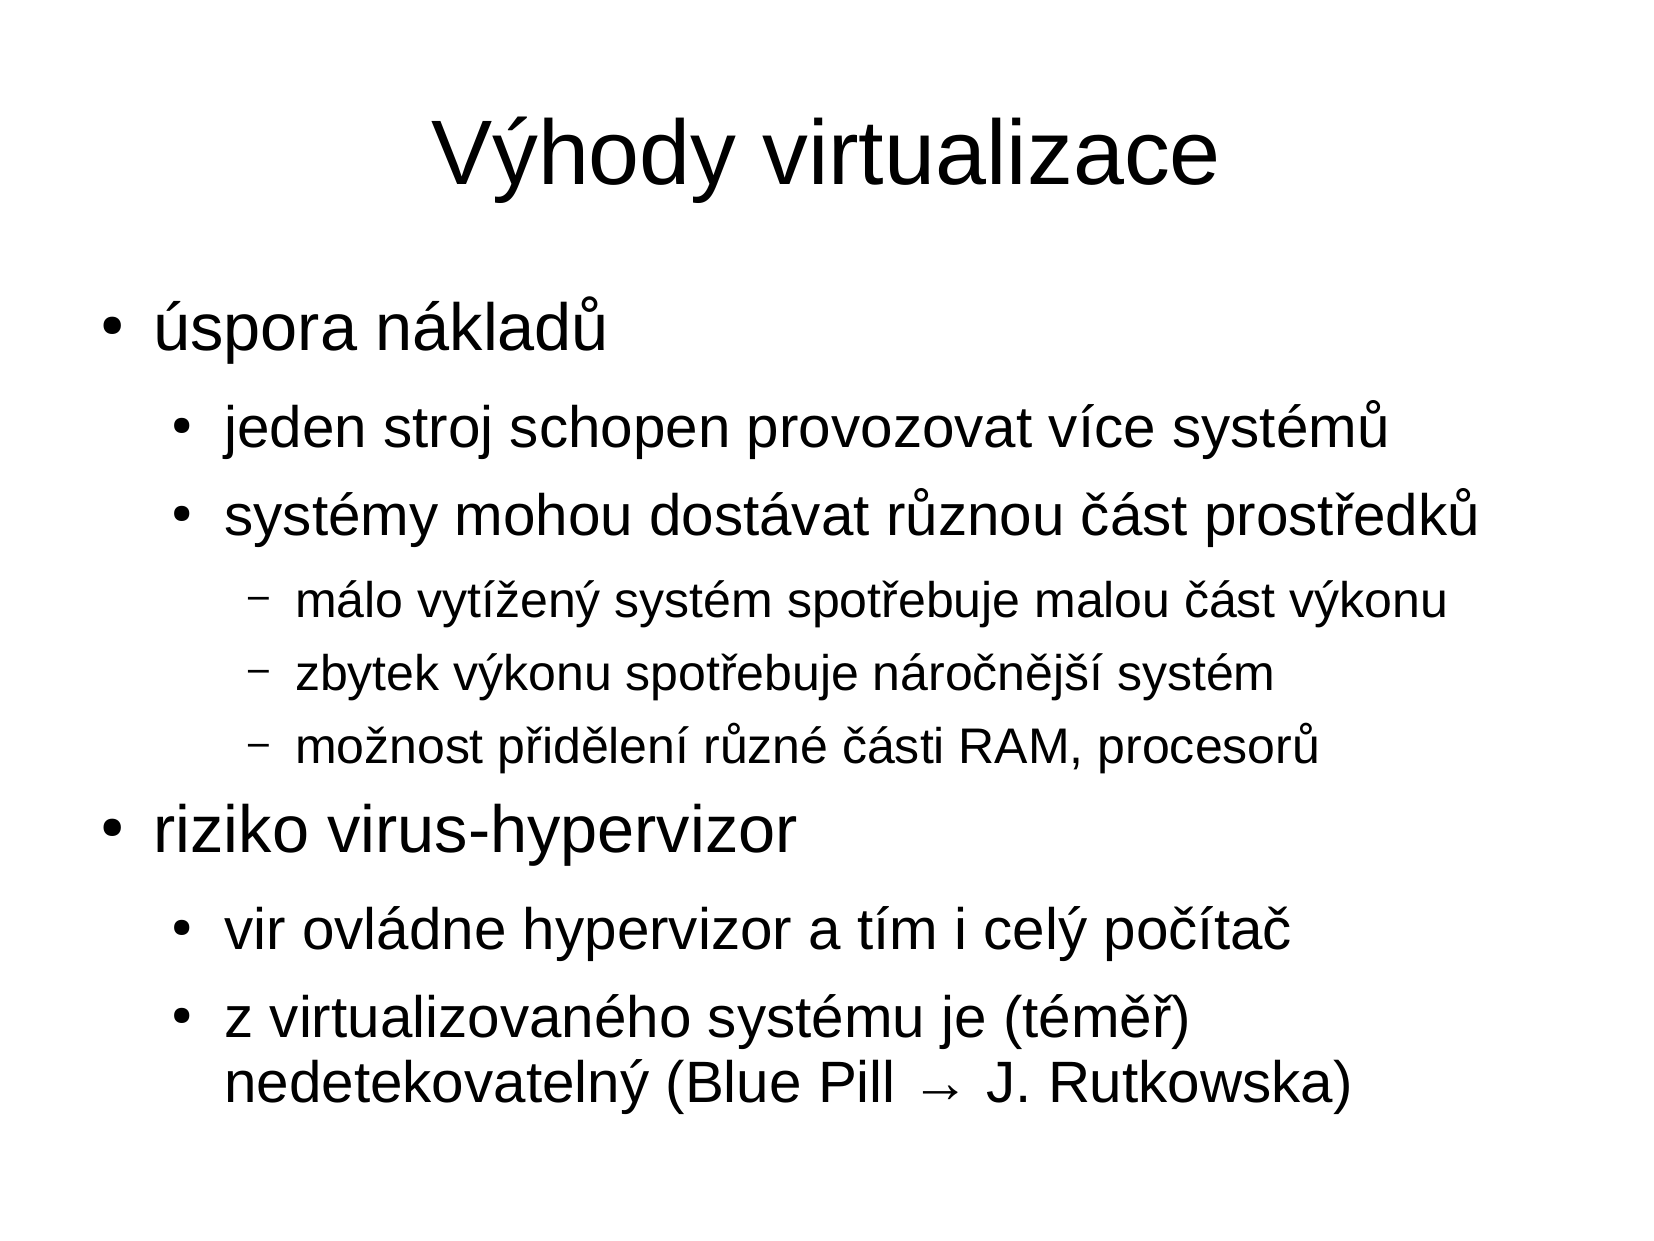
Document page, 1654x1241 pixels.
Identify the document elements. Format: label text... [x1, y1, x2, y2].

list úspora nákladů jeden stroj schopen provozovat více systémů systémy mohou dostávat různou část prostředků málo vytížený systém spotřebuje malou část výkonu zbytek výkonu spotřebuje náročnější systém možnost přidělení různé části RAM, procesorů riziko virus-hypervizor vir ovládne hypervizor a tím i celý počítač z virtualizovaného systému je (téměř) nedetekovatelný (Blue Pill → J. Rutkowska) [82, 290, 1571, 1116]
title Výhody virtualizace [82, 49, 1571, 257]
